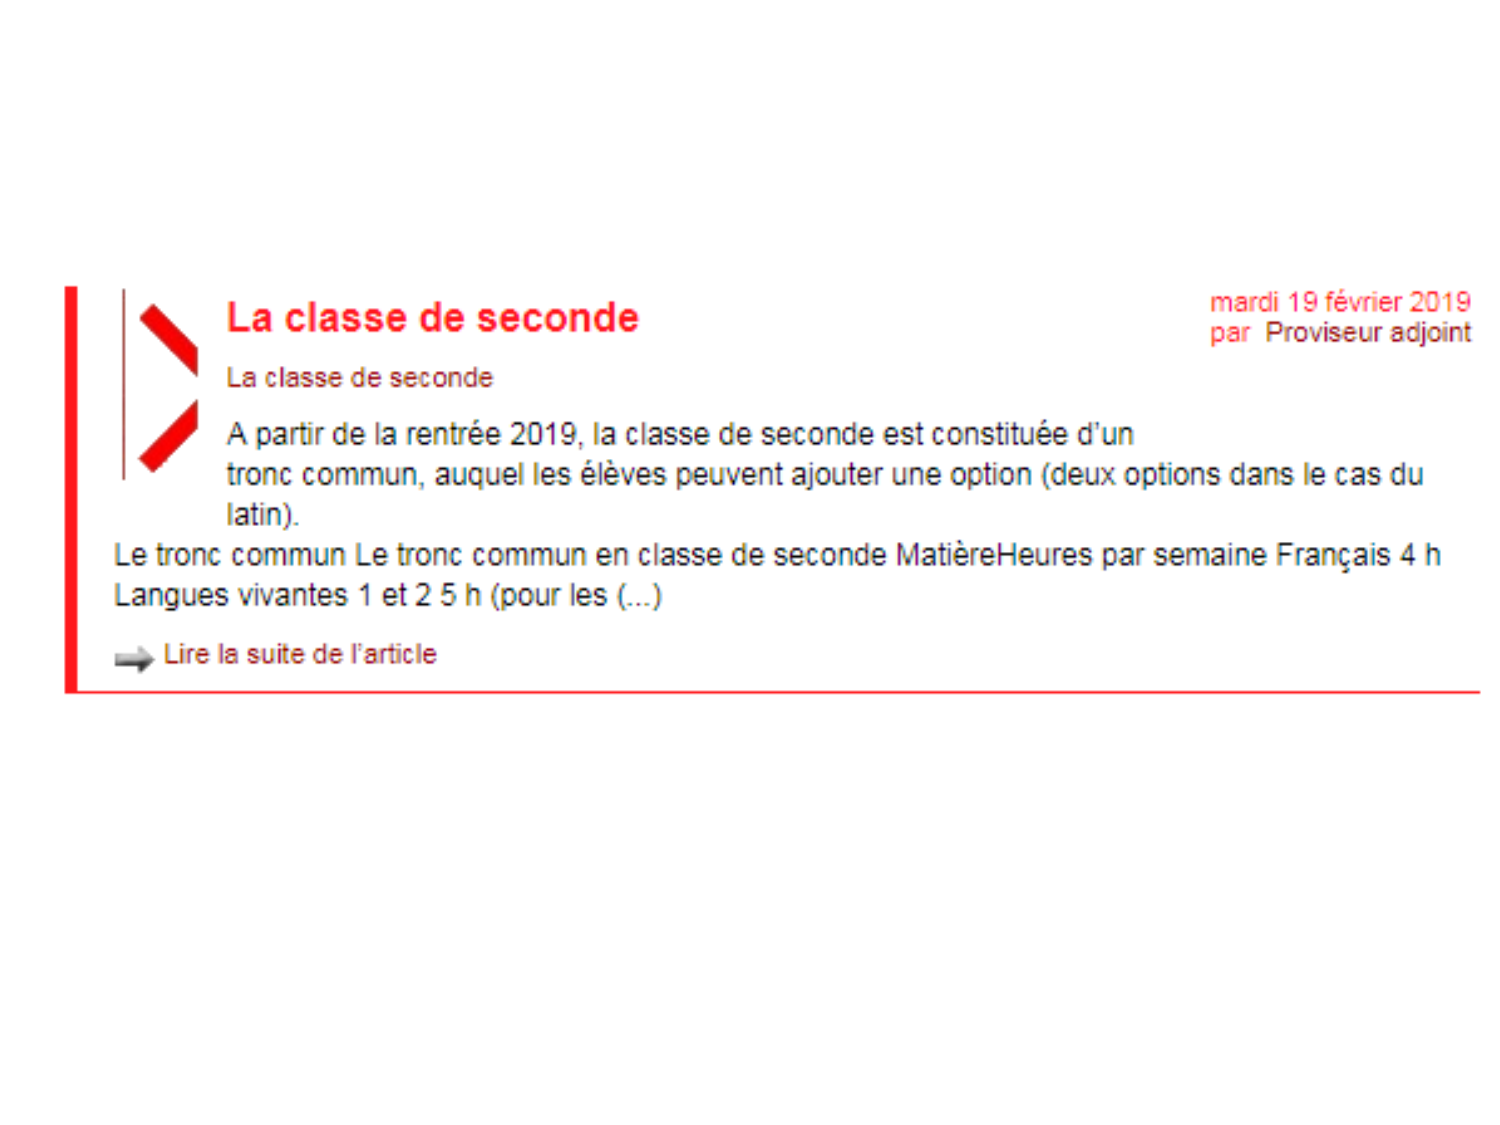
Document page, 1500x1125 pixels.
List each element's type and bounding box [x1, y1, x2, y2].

picture [53, 267, 1500, 717]
